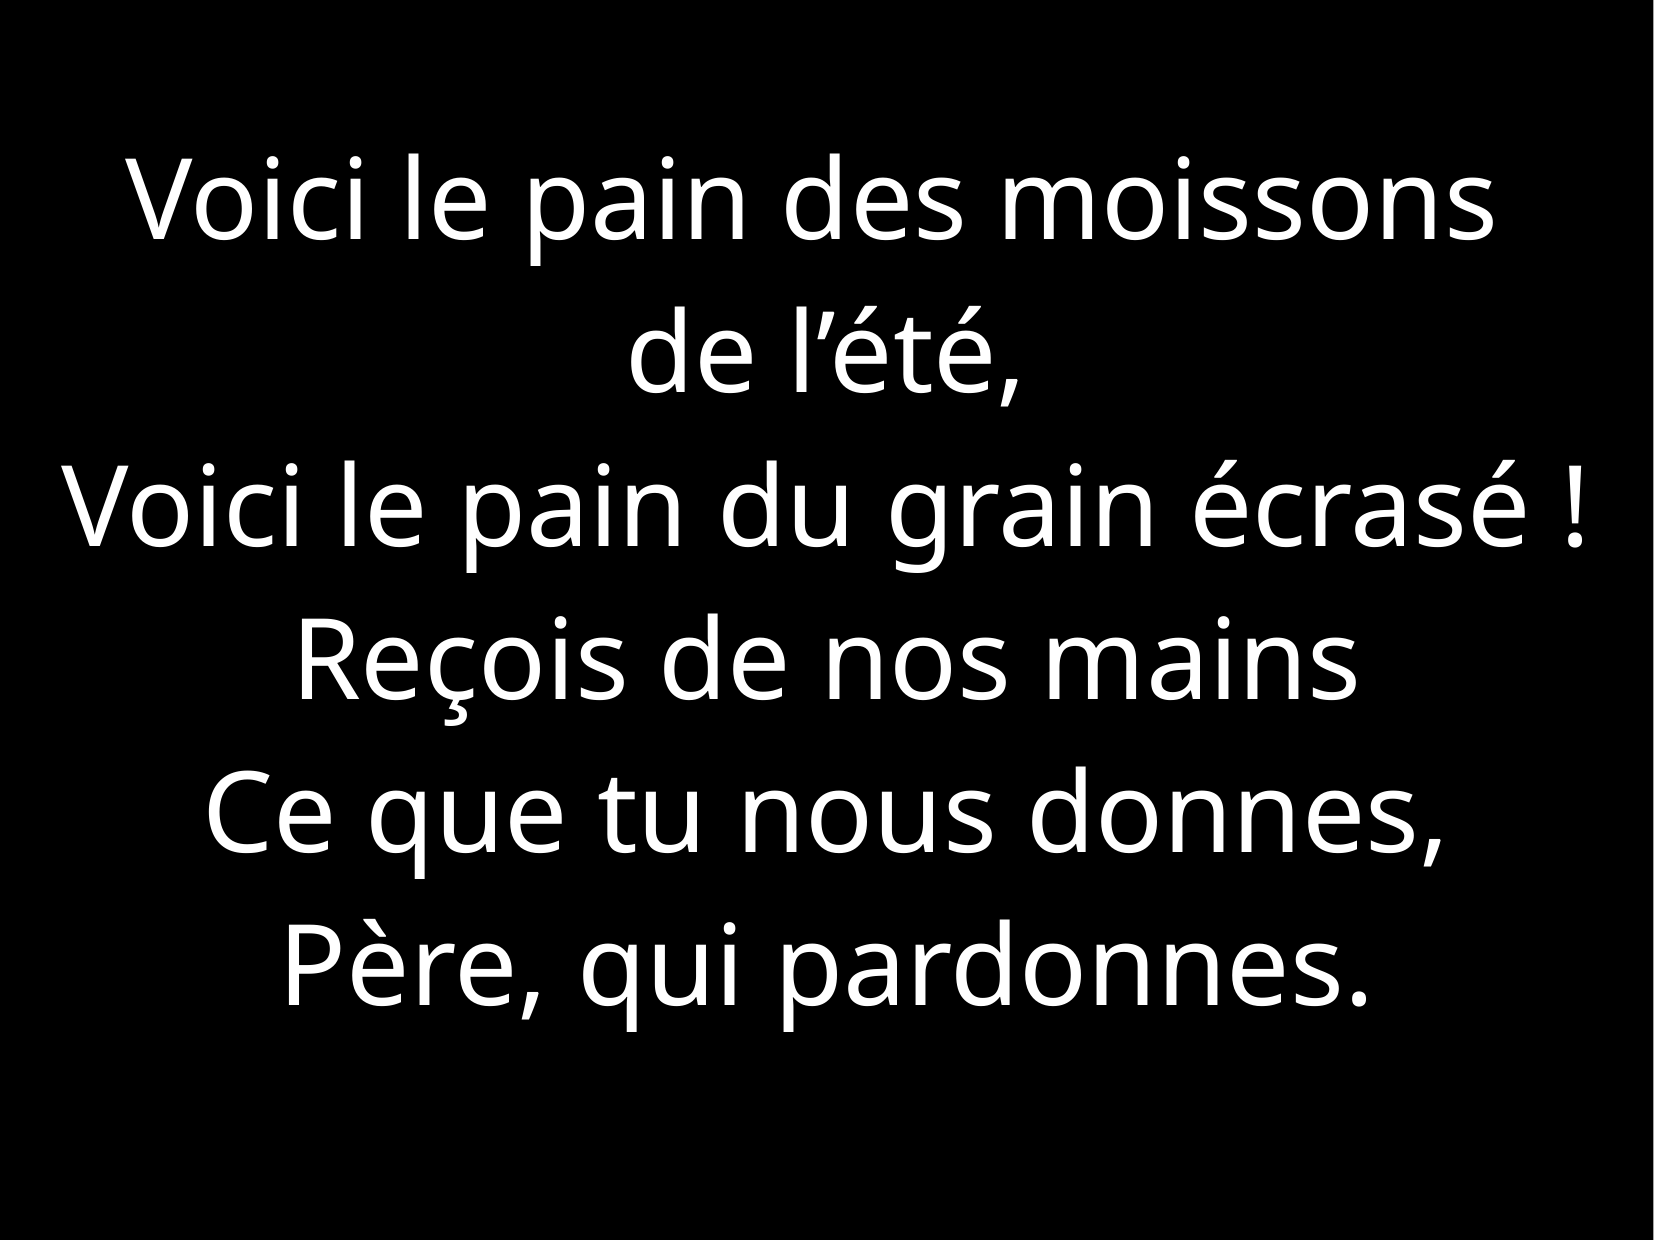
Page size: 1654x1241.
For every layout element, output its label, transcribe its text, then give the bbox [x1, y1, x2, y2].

subtitle Voici le pain des moissons de l’été, Voici le pain du grain écrasé ! Reçois de nos mains Ce que tu nous donnes, Père, qui pardonnes. [0, 0, 1654, 1207]
